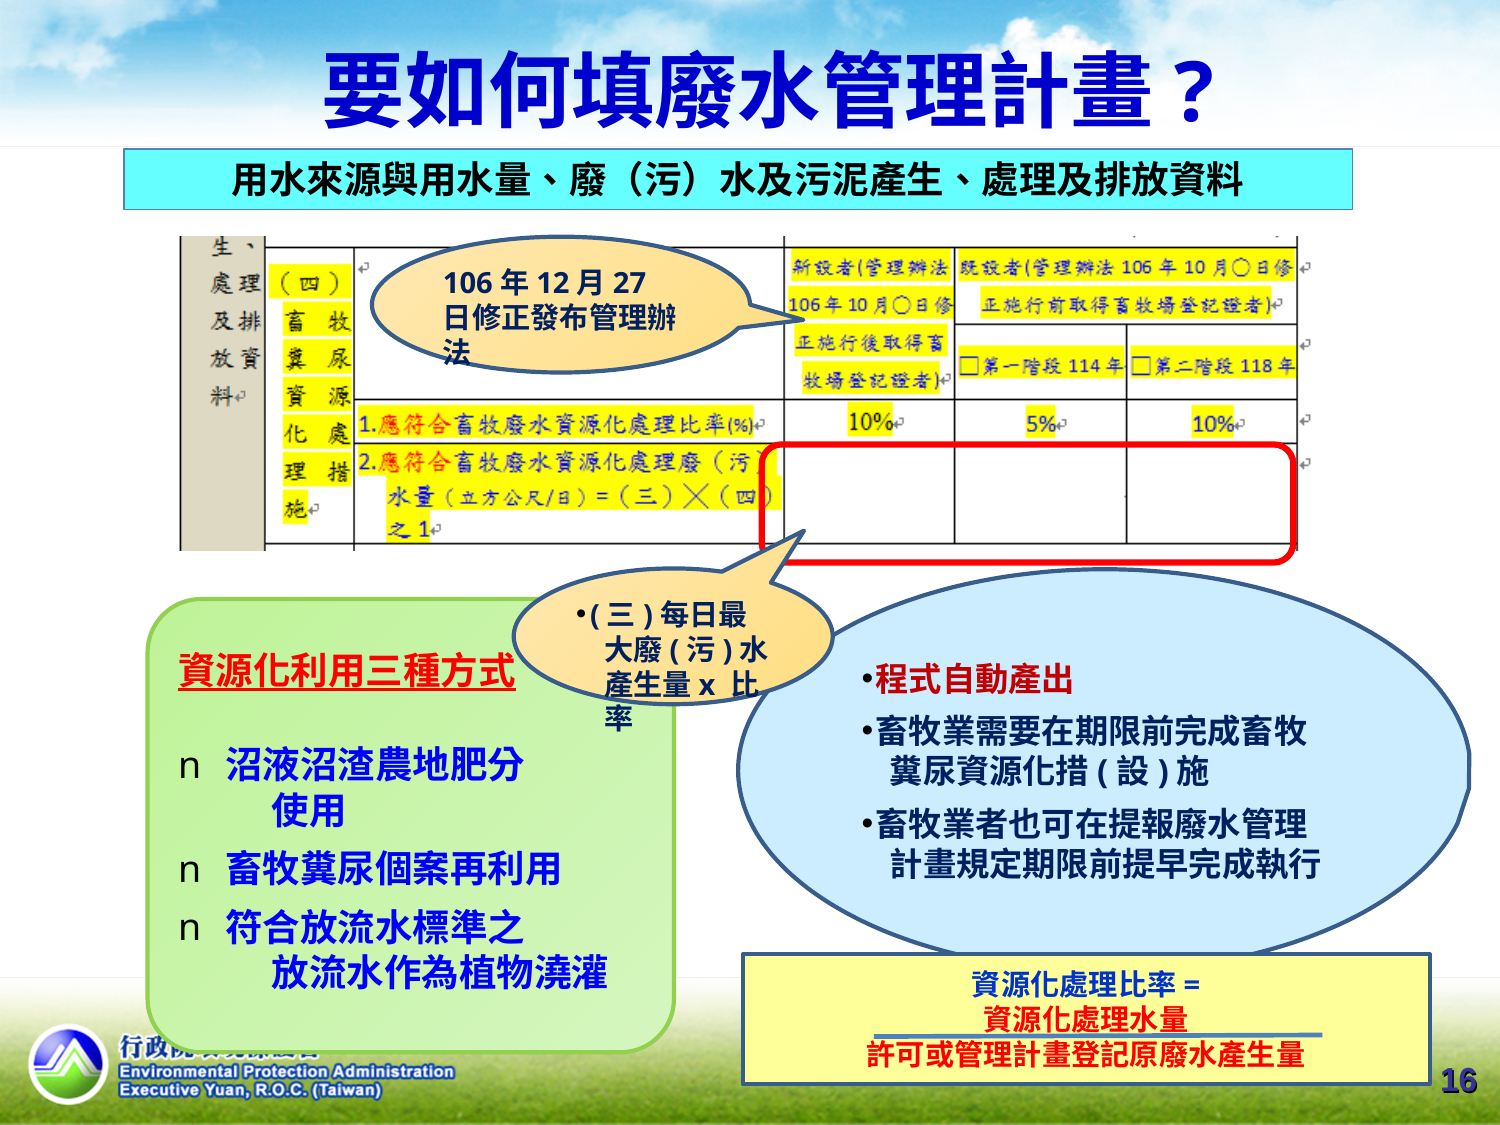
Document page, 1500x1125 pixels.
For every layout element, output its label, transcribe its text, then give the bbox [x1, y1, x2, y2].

text_box 要如何填廢水管理計畫? [147, 30, 1388, 148]
text_box 用水來源與用水量、廢（污）水及污泥產生、處理及排放資料 [123, 149, 1353, 210]
text_box (三)每日最大廢(污)水產生量x 比率 [513, 530, 833, 705]
text_box 資源化處理比率= 資源化處理水量 許可或管理計畫登記原廢水產生量 [743, 954, 1430, 1084]
picture [765, 448, 1290, 551]
text_box 程式自動產出 畜牧業需要在期限前完成畜牧 糞尿資源化措(設)施 畜牧業者也可在提報廢水管理 計畫規定期限前提早完成執行 [738, 569, 1470, 954]
text_box 106年12月27日修正發布管理辦法 [371, 236, 804, 373]
text_box 資源化利用三種方式 沼液沼渣農地肥分 使用 畜牧糞尿個案再利用 符合放流水標準之 放流水作為植物澆灌 [147, 599, 674, 1053]
picture [169, 236, 1331, 551]
